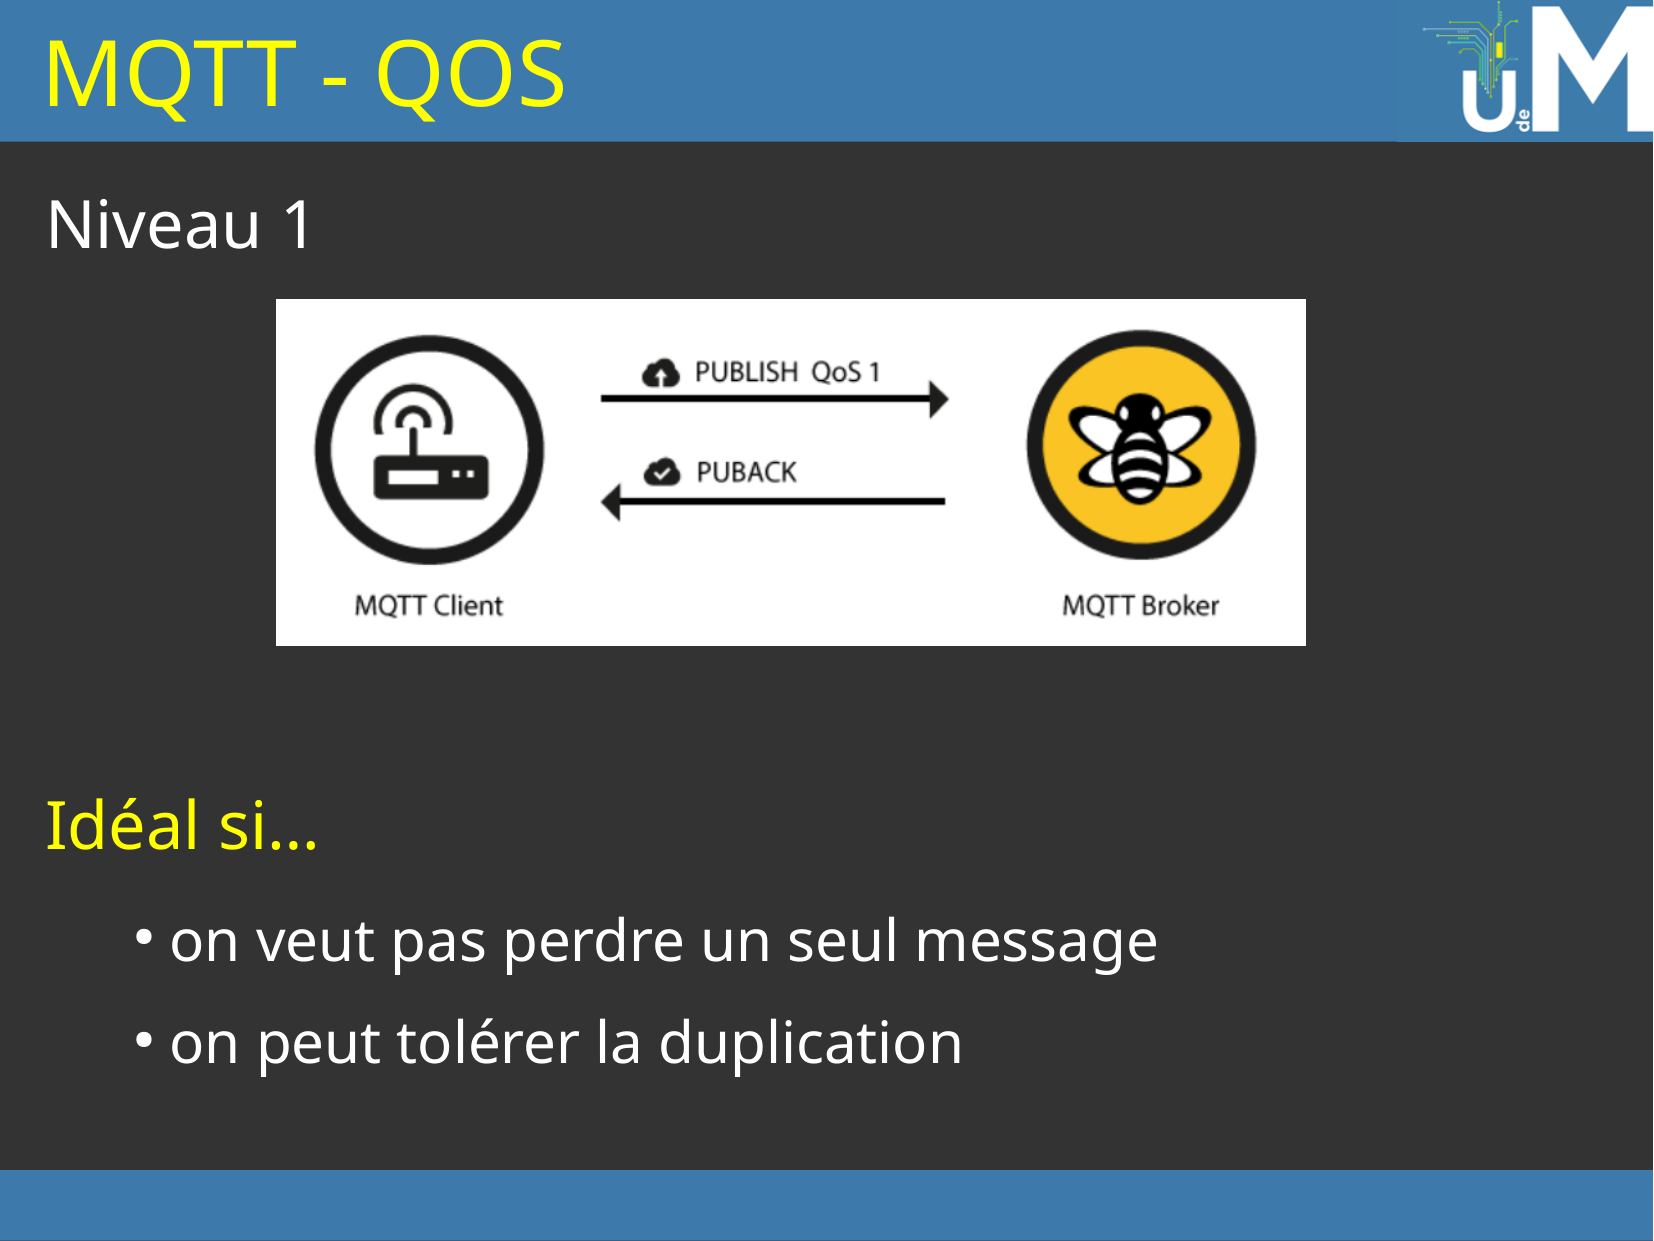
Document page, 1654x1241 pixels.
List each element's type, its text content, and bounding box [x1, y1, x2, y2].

list Niveau 1 Idéal si… on veut pas perdre un seul message on peut tolérer la duplication [45, 177, 1606, 1141]
picture [276, 299, 1306, 646]
picture [1397, 0, 1654, 142]
title MQTT - QOS [41, 11, 1411, 130]
